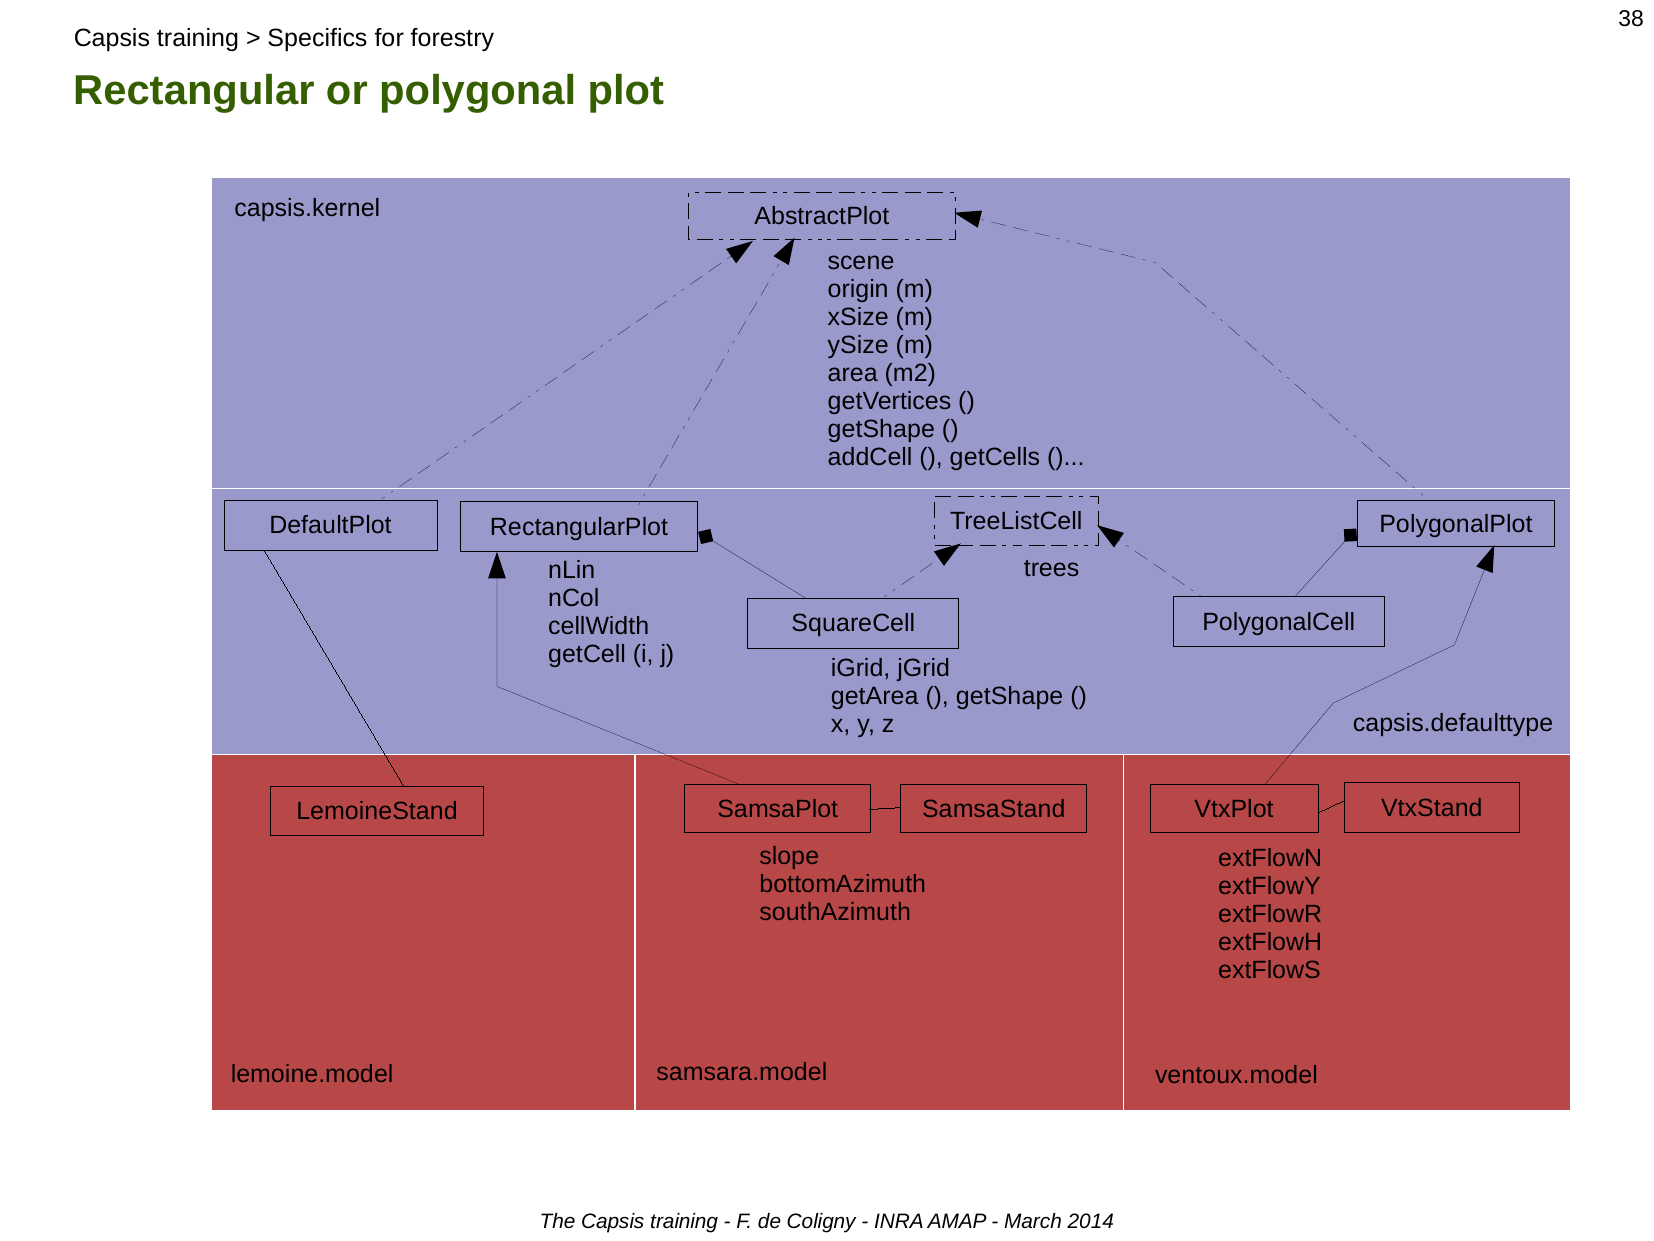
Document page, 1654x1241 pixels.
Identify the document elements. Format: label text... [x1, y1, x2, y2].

text_box capsis.defaulttype [1338, 701, 1596, 745]
text_box RectangularPlot [460, 501, 698, 552]
text_box Rectangular or polygonal plot [58, 59, 1430, 122]
text_box PolygonalCell [1173, 596, 1385, 647]
text_box trees [1008, 546, 1121, 590]
text_box iGrid, jGrid getArea (), getShape () x, y, z [816, 646, 1126, 746]
text_box VtxPlot [1150, 784, 1319, 833]
text_box extFlowN extFlowY extFlowR extFlowH extFlowS [1203, 836, 1383, 993]
text_box DefaultPlot [224, 500, 438, 551]
text_box LemoineStand [270, 786, 484, 836]
text_box SamsaStand [900, 784, 1087, 833]
text_box capsis.kernel [219, 186, 544, 230]
text_box VtxStand [1344, 782, 1520, 833]
text_box samsara.model [641, 1050, 998, 1094]
text_box Capsis training > Specifics for forestry [59, 16, 1004, 60]
text_box nLin nCol cellWidth getCell (i, j) [533, 548, 800, 677]
text_box SquareCell [747, 598, 959, 649]
text_box SamsaPlot [684, 784, 871, 833]
text_box AbstractPlot [688, 192, 956, 240]
text_box [211, 177, 1571, 1111]
text_box lemoine.model [216, 1052, 572, 1096]
text_box ventoux.model [1140, 1053, 1358, 1097]
text_box nLin nCol cellWidth getCell (i, j) [727, 548, 800, 593]
text_box The Capsis training - F. de Coligny - INRA AMAP - March 2014 [0, 1201, 1654, 1241]
text_box PolygonalPlot [1357, 500, 1555, 547]
text_box slope bottomAzimuth southAzimuth [744, 834, 1001, 934]
text_box TreeListCell [934, 496, 1099, 546]
text_box scene origin (m) xSize (m) ySize (m) area (m2) getVertices () getShape () addCell (), getCells ()... [812, 239, 1161, 480]
